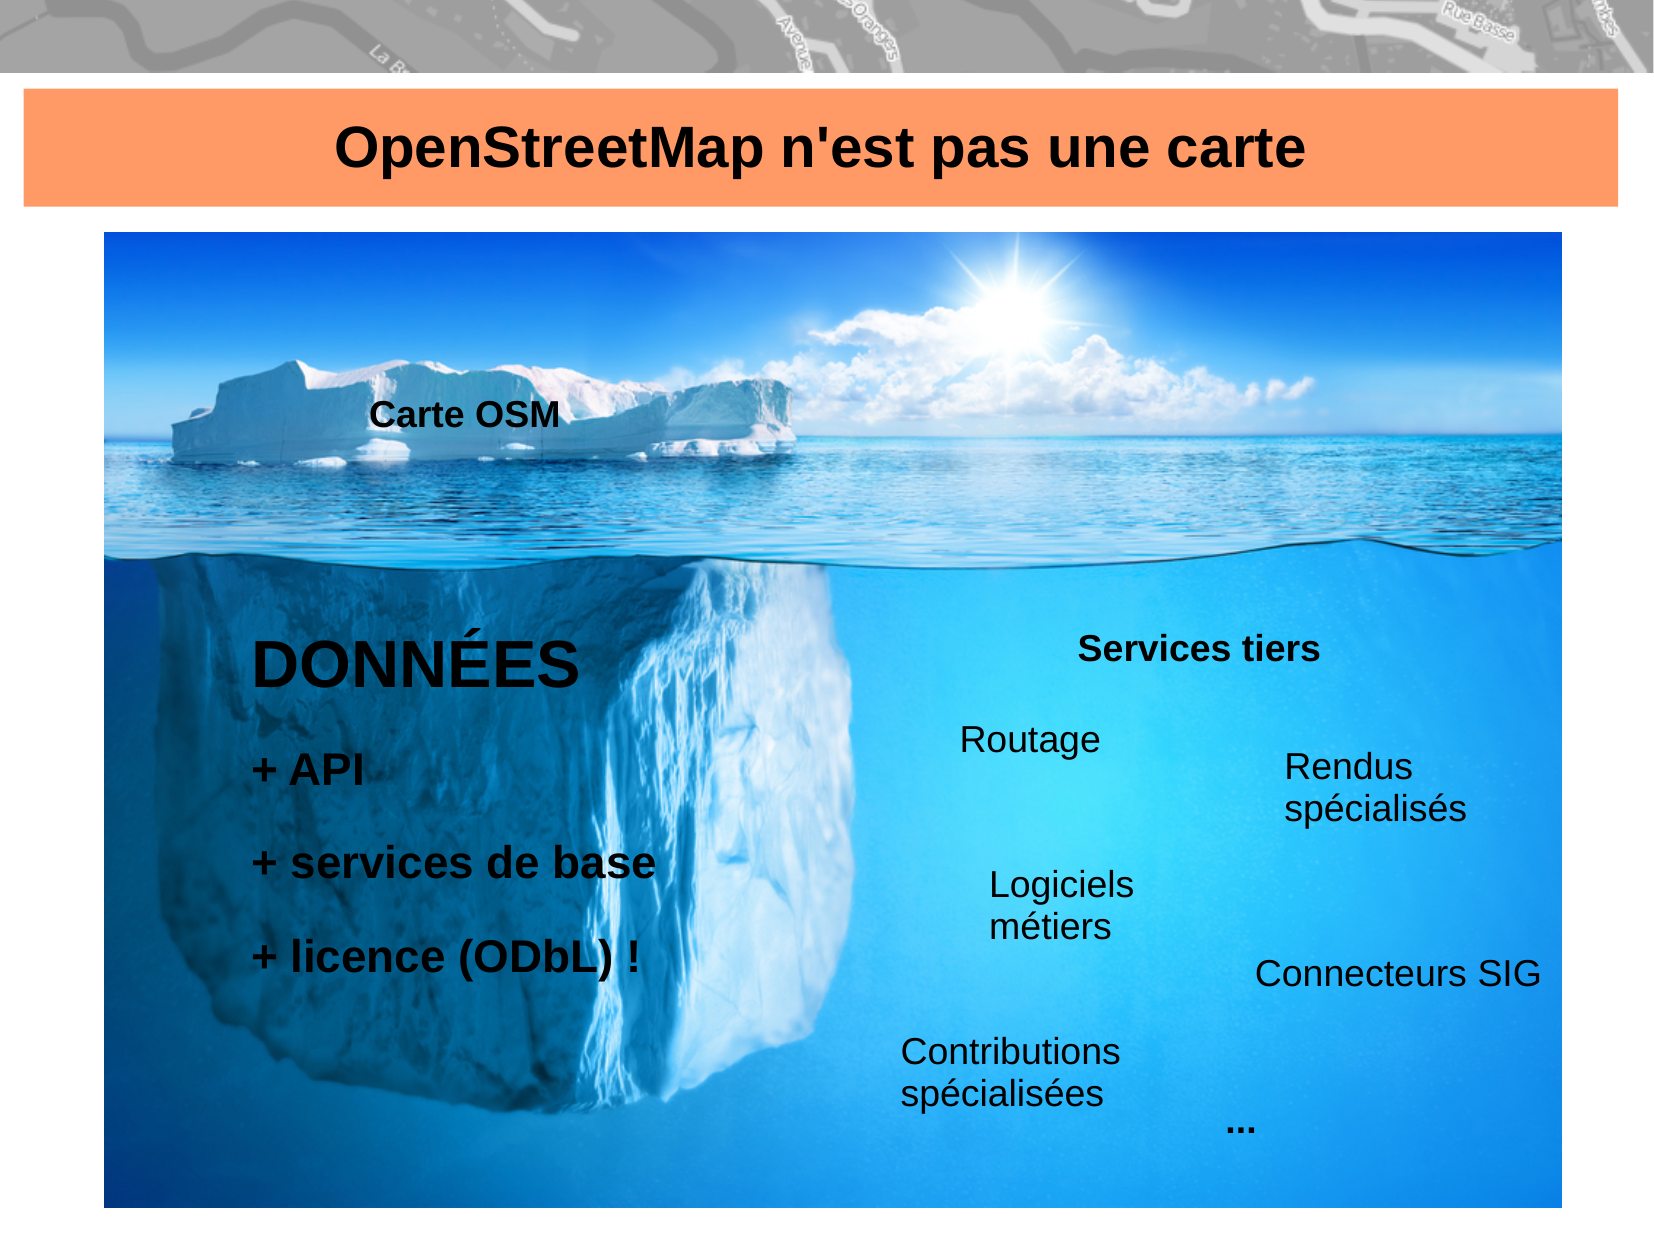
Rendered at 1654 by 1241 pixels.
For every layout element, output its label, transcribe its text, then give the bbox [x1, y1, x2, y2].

text_box Services tiers [1062, 620, 1336, 677]
table_header [826, 12, 1240, 77]
text_box Carte OSM [354, 386, 576, 443]
text_box Connecteurs SIG [1240, 944, 1558, 1002]
text_box Routage [944, 710, 1116, 768]
text_box OpenStreetMap n'est pas une carte [23, 88, 1619, 207]
table_header [1240, 12, 1653, 77]
picture [0, 0, 1654, 73]
text_box Logiciels métiers [974, 856, 1150, 956]
text_box Contributions spécialisées [885, 1023, 1136, 1123]
picture [104, 232, 1562, 1208]
text_box Rendus spécialisés [1269, 738, 1525, 837]
text_box DONNÉES + API + services de base + licence (ODbL) ! [236, 620, 673, 989]
table_header [413, 12, 826, 77]
text_box ... [1210, 1092, 1272, 1150]
table_header [0, 12, 413, 77]
